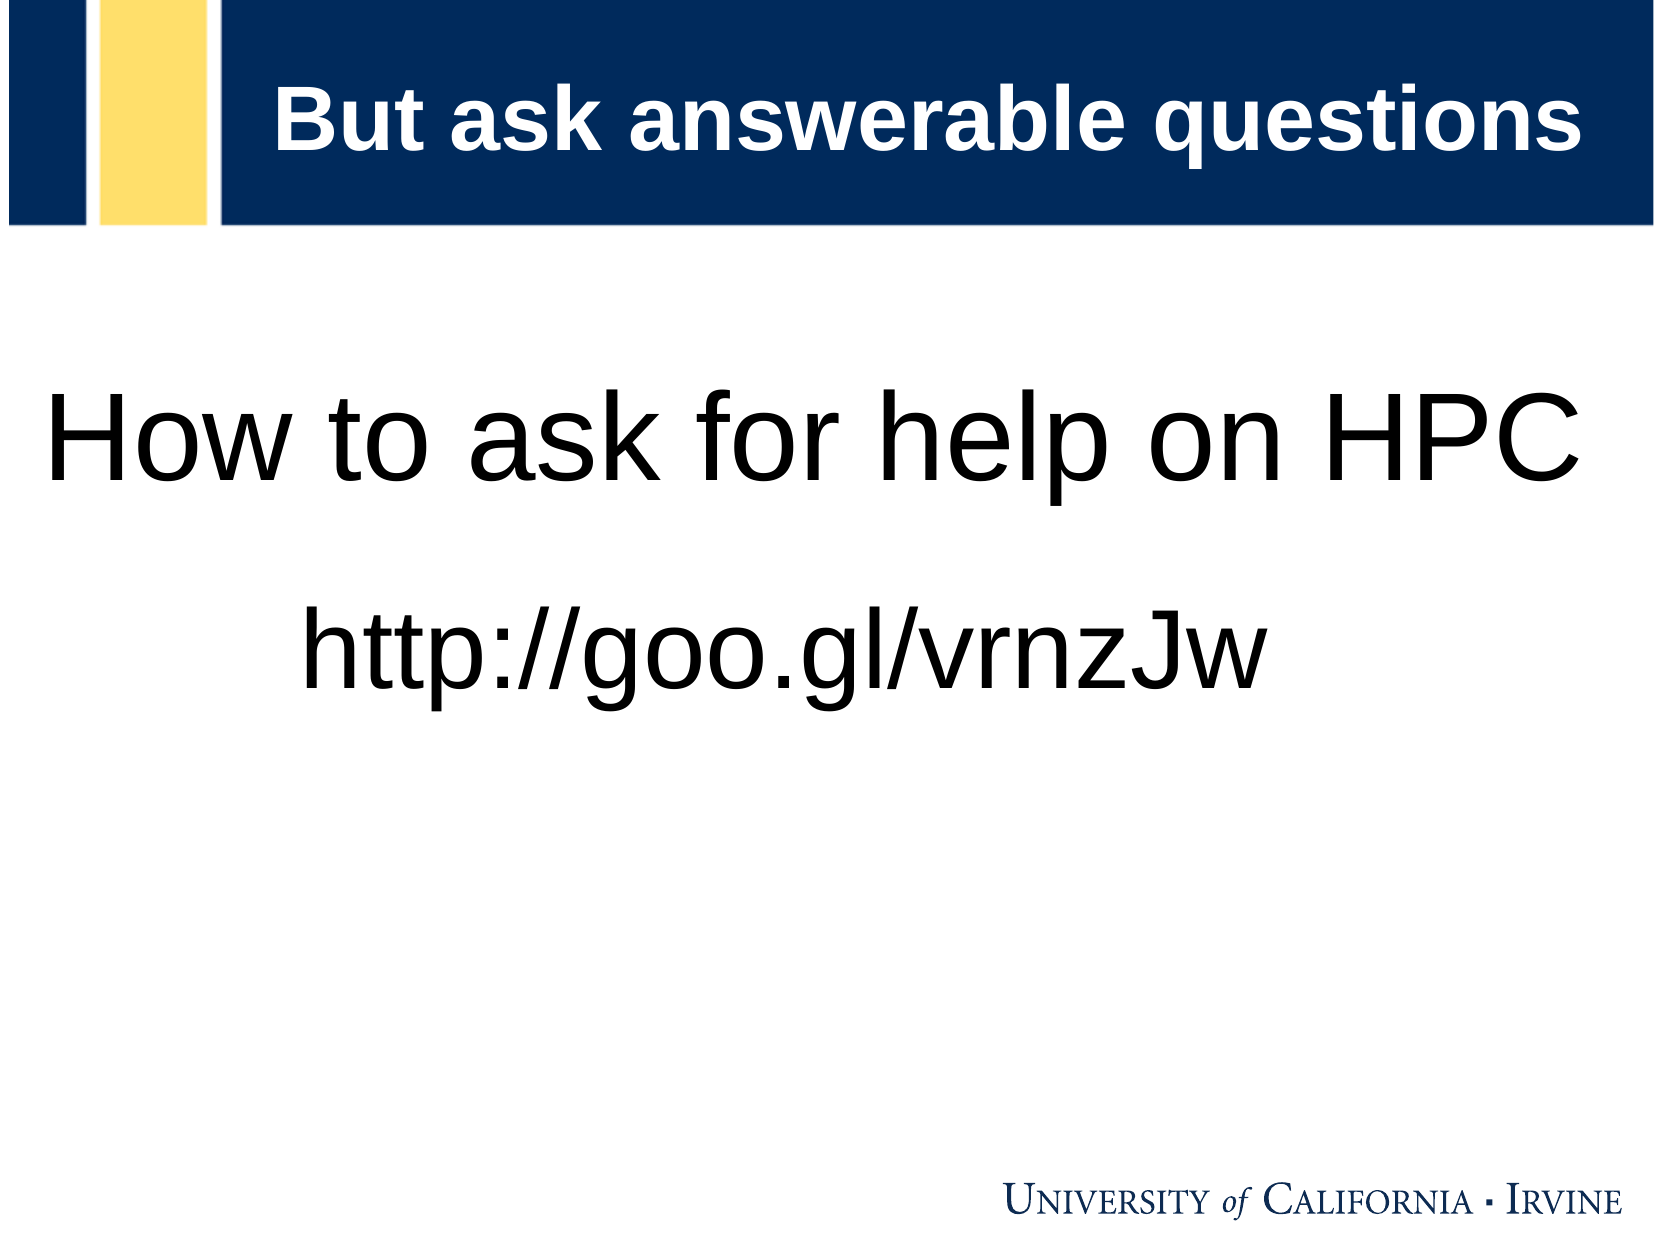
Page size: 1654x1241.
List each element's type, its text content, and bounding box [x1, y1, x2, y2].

picture [9, 0, 1654, 1241]
text_box How to ask for help on HPC [28, 360, 1636, 515]
text_box http://goo.gl/vrnzJw [285, 579, 1366, 721]
title But ask answerable questions [257, 0, 1654, 228]
